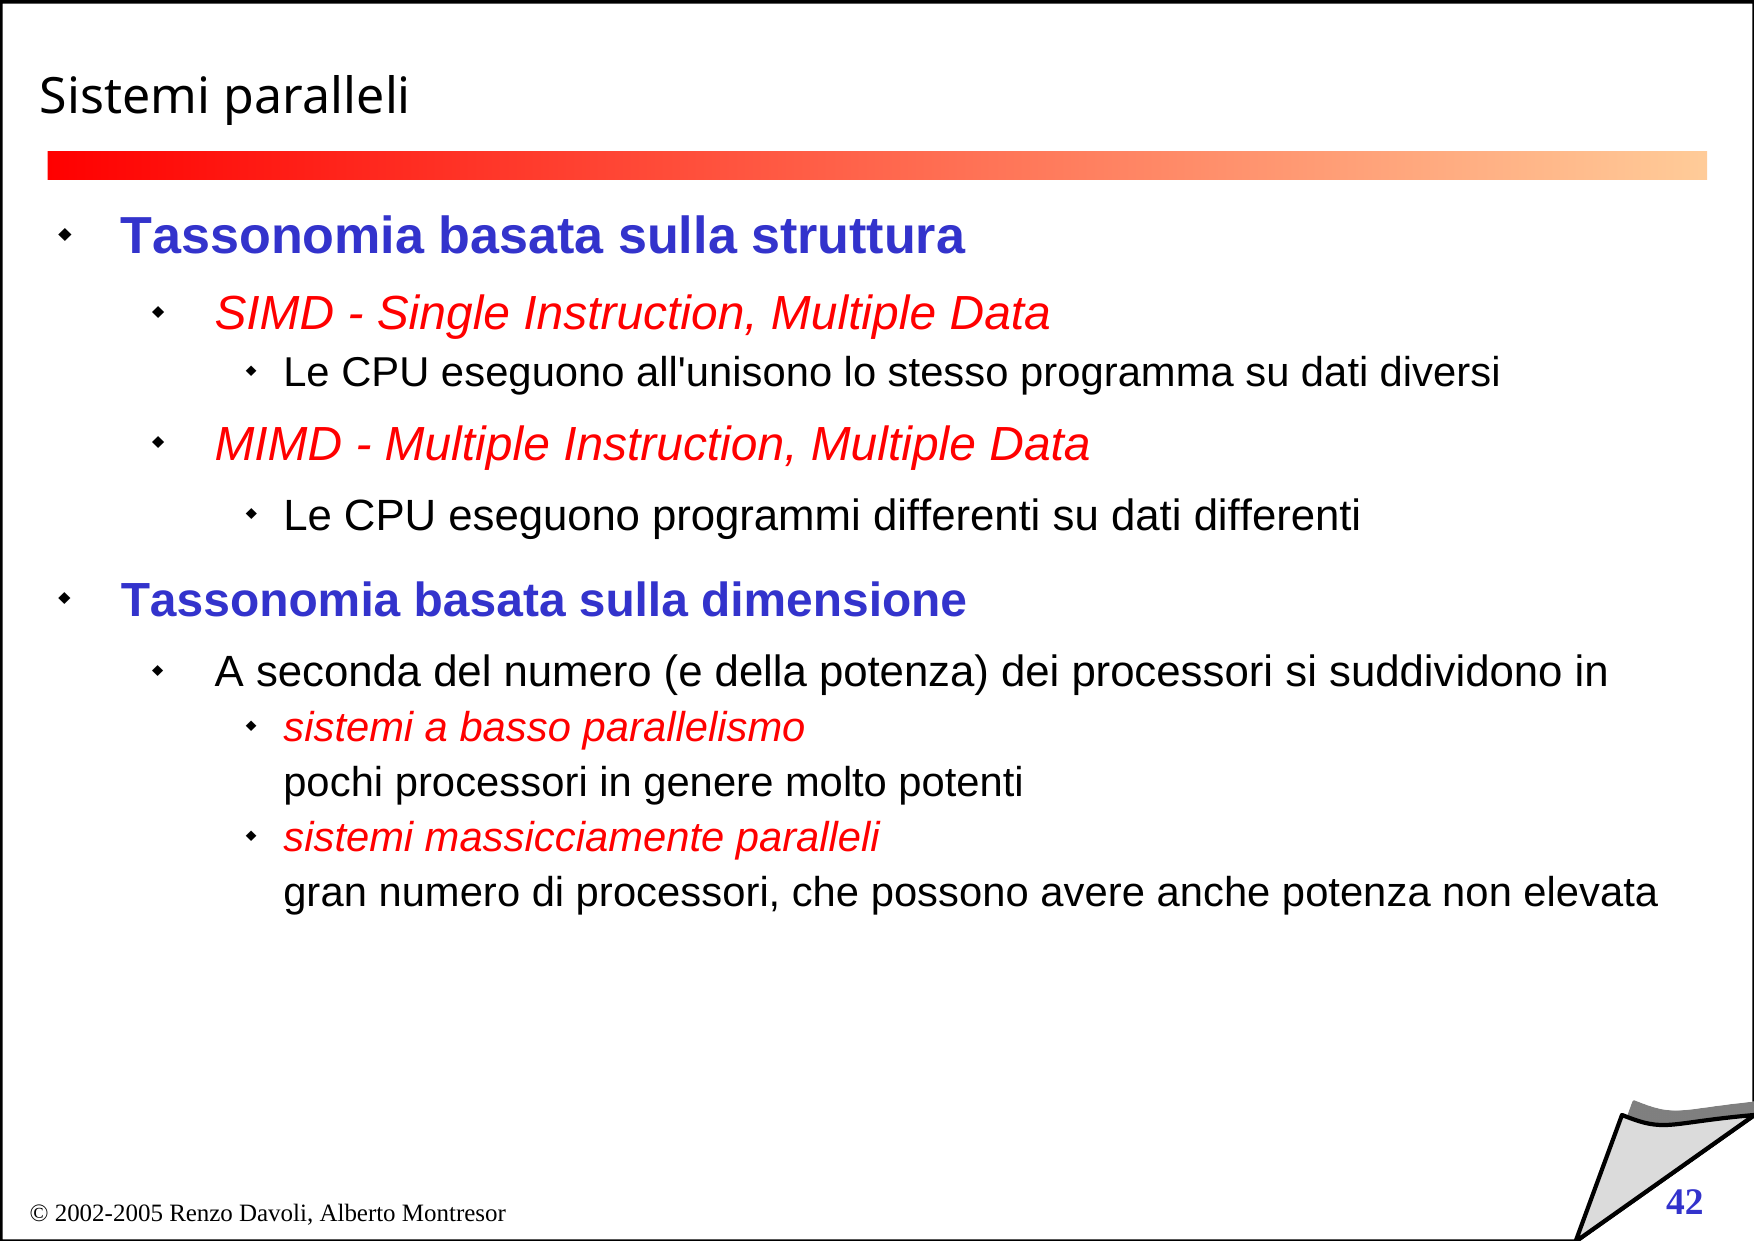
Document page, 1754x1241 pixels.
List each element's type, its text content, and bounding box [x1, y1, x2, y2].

title Sistemi paralleli [40, 49, 1713, 144]
list Tassonomia basata sulla struttura SIMD - Single Instruction, Multiple Data Le CPU eseguono all'unisono lo stesso programma su dati diversi MIMD - Multiple Instruction, Multiple Data Le CPU eseguono programmi differenti su dati differenti Tassonomia basata sulla dimensione A seconda del numero (e della potenza) dei processori si suddividono in sistemi a basso parallelismo pochi processori in genere molto potenti sistemi massicciamente paralleli gran numero di processori, che possono avere anche potenza non elevata [58, 206, 1696, 1158]
